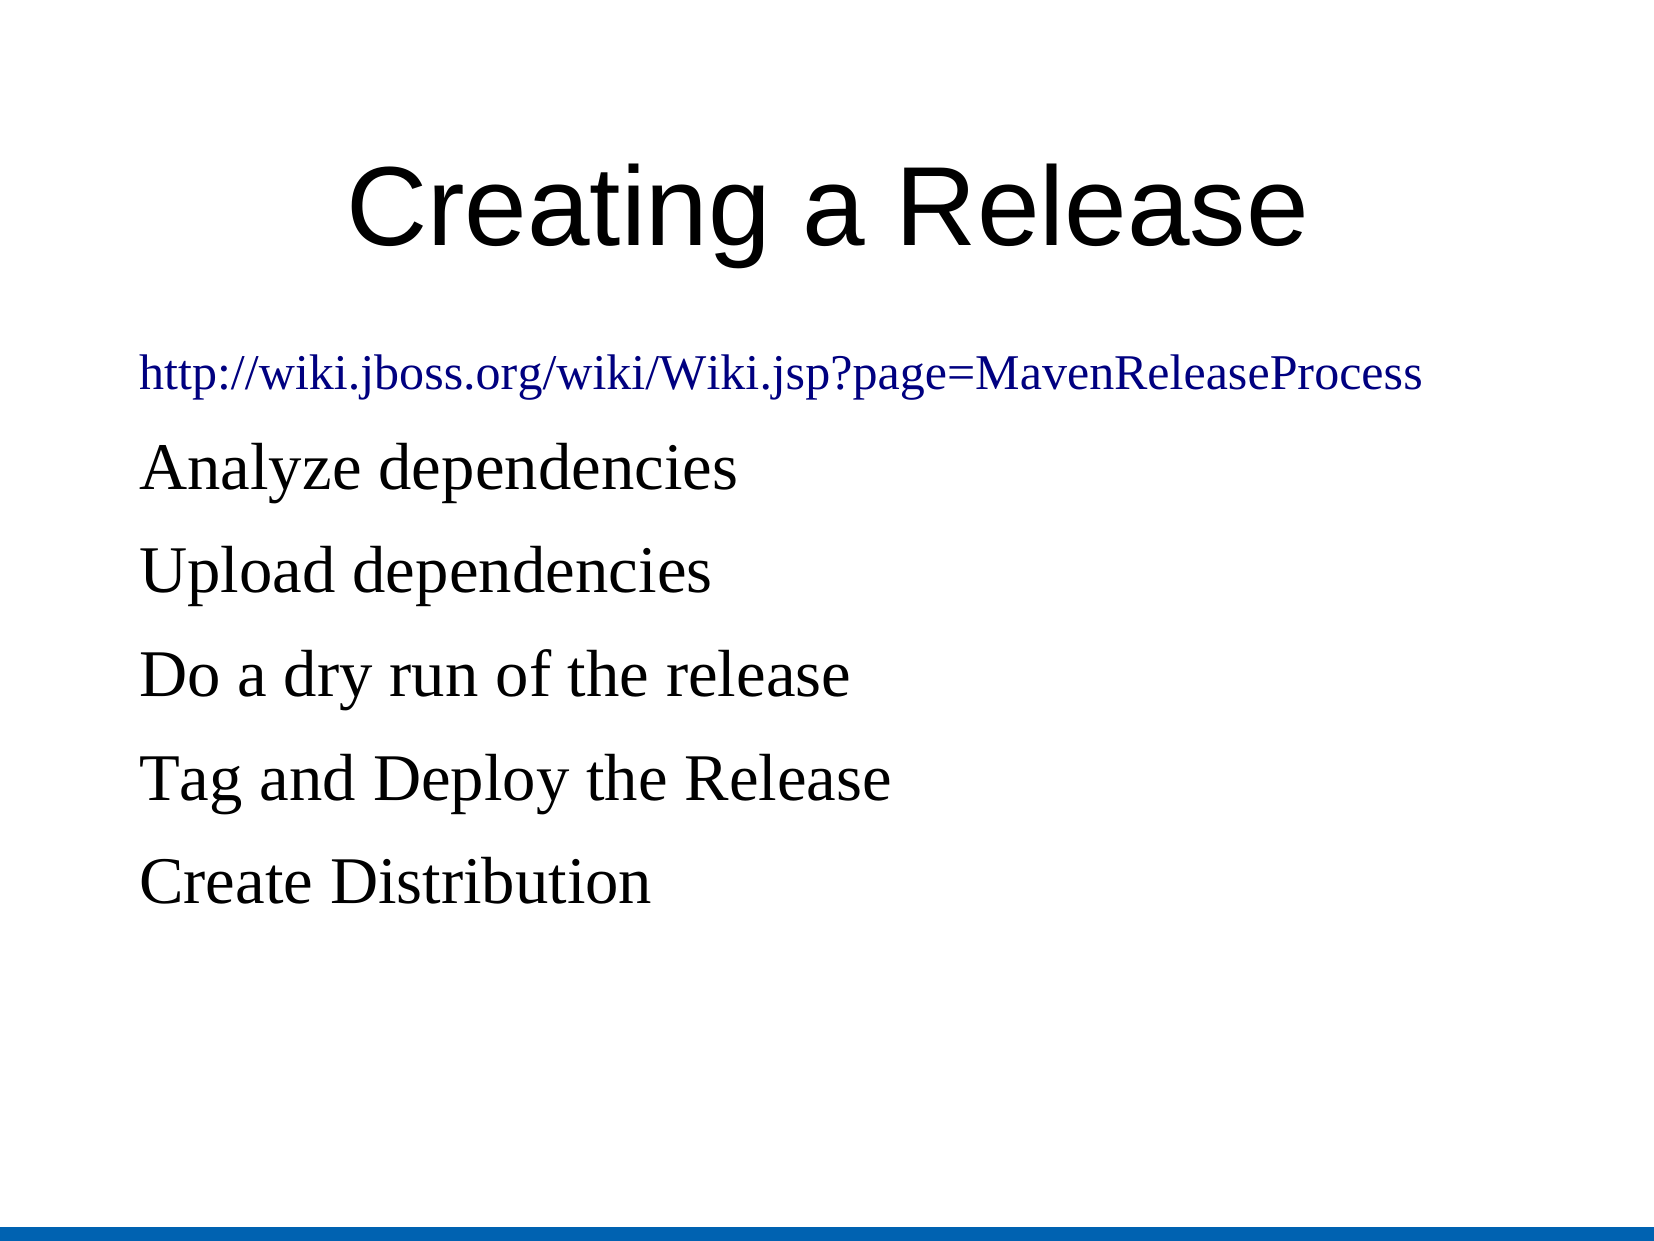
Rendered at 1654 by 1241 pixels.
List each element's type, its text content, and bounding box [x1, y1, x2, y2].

title Creating a Release [121, 102, 1533, 311]
list http://wiki.jboss.org/wiki/Wiki.jsp?page=MavenReleaseProcess Analyze dependencies Upload dependencies Do a dry run of the release Tag and Deploy the Release Create Distribution [121, 344, 1533, 1127]
